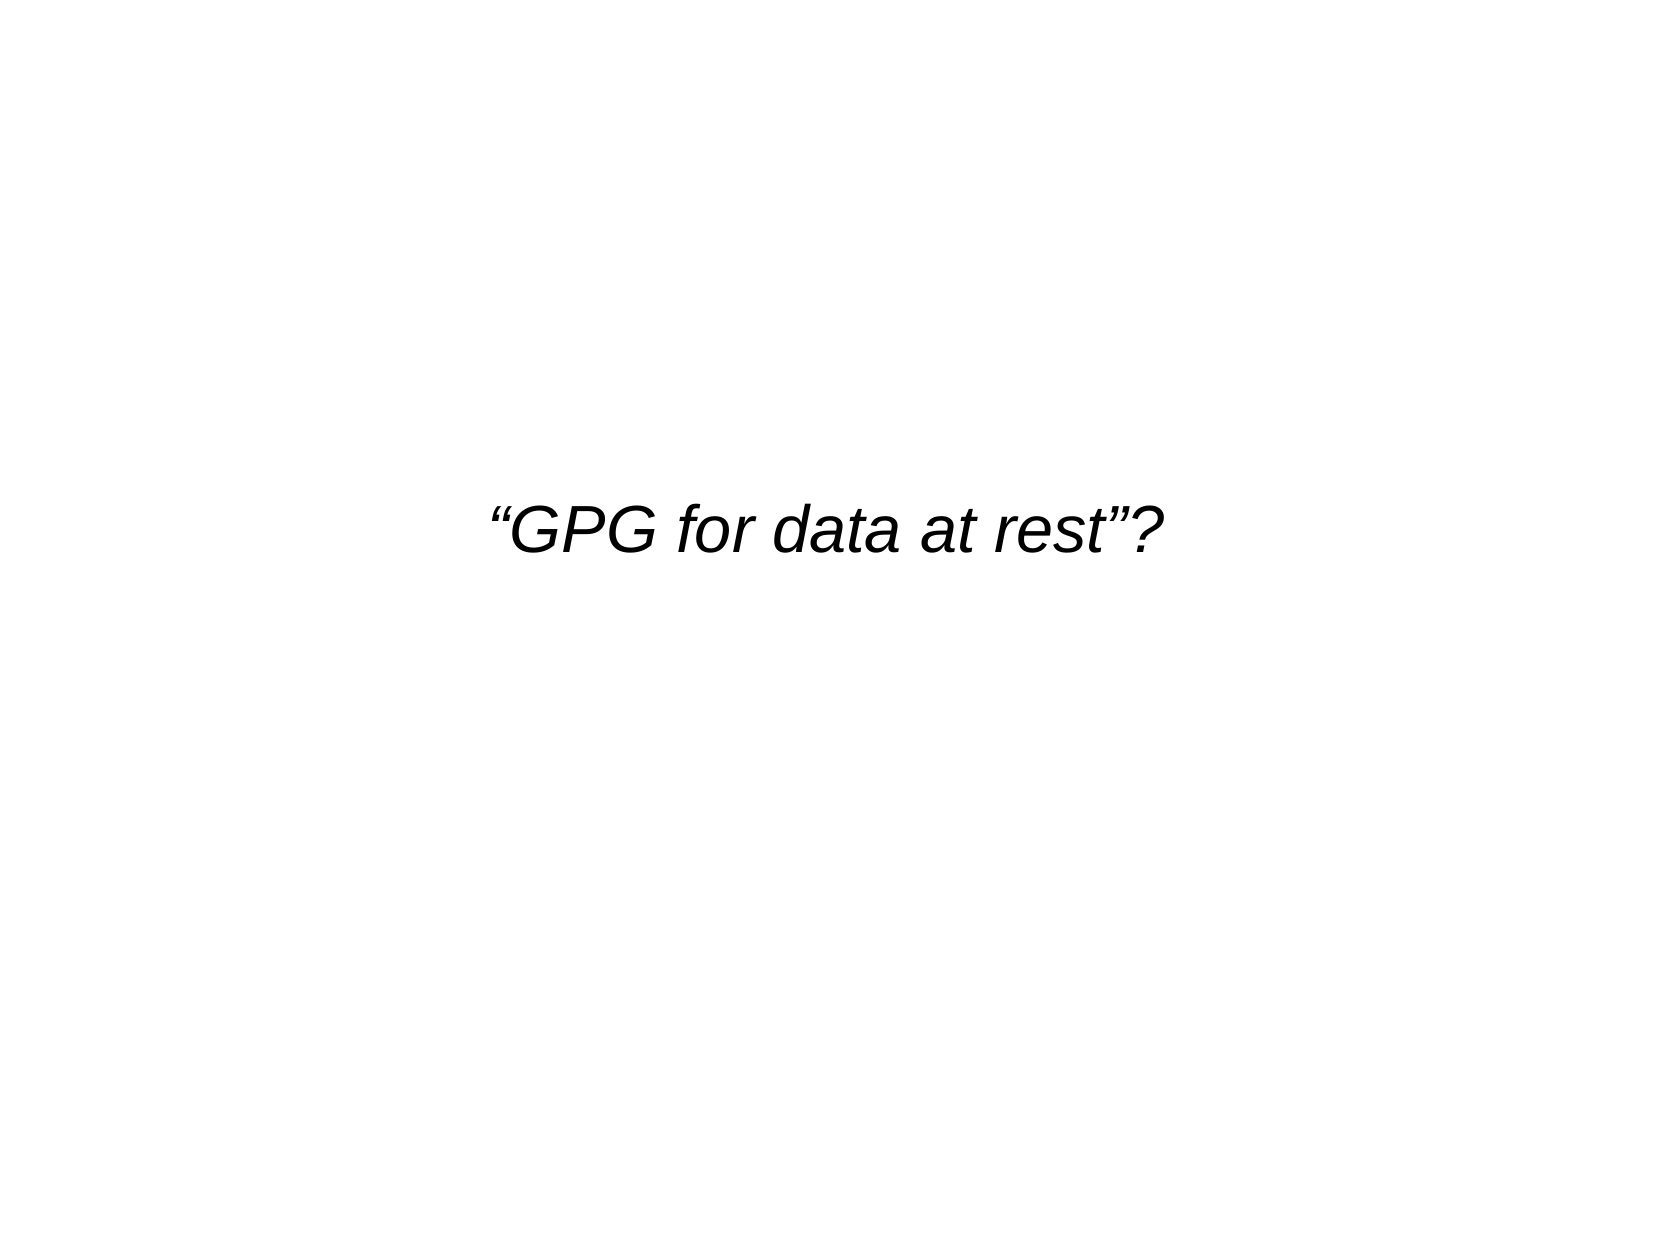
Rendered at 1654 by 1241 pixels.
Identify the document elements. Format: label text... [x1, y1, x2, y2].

subtitle “GPG for data at rest”? [82, 49, 1571, 1010]
